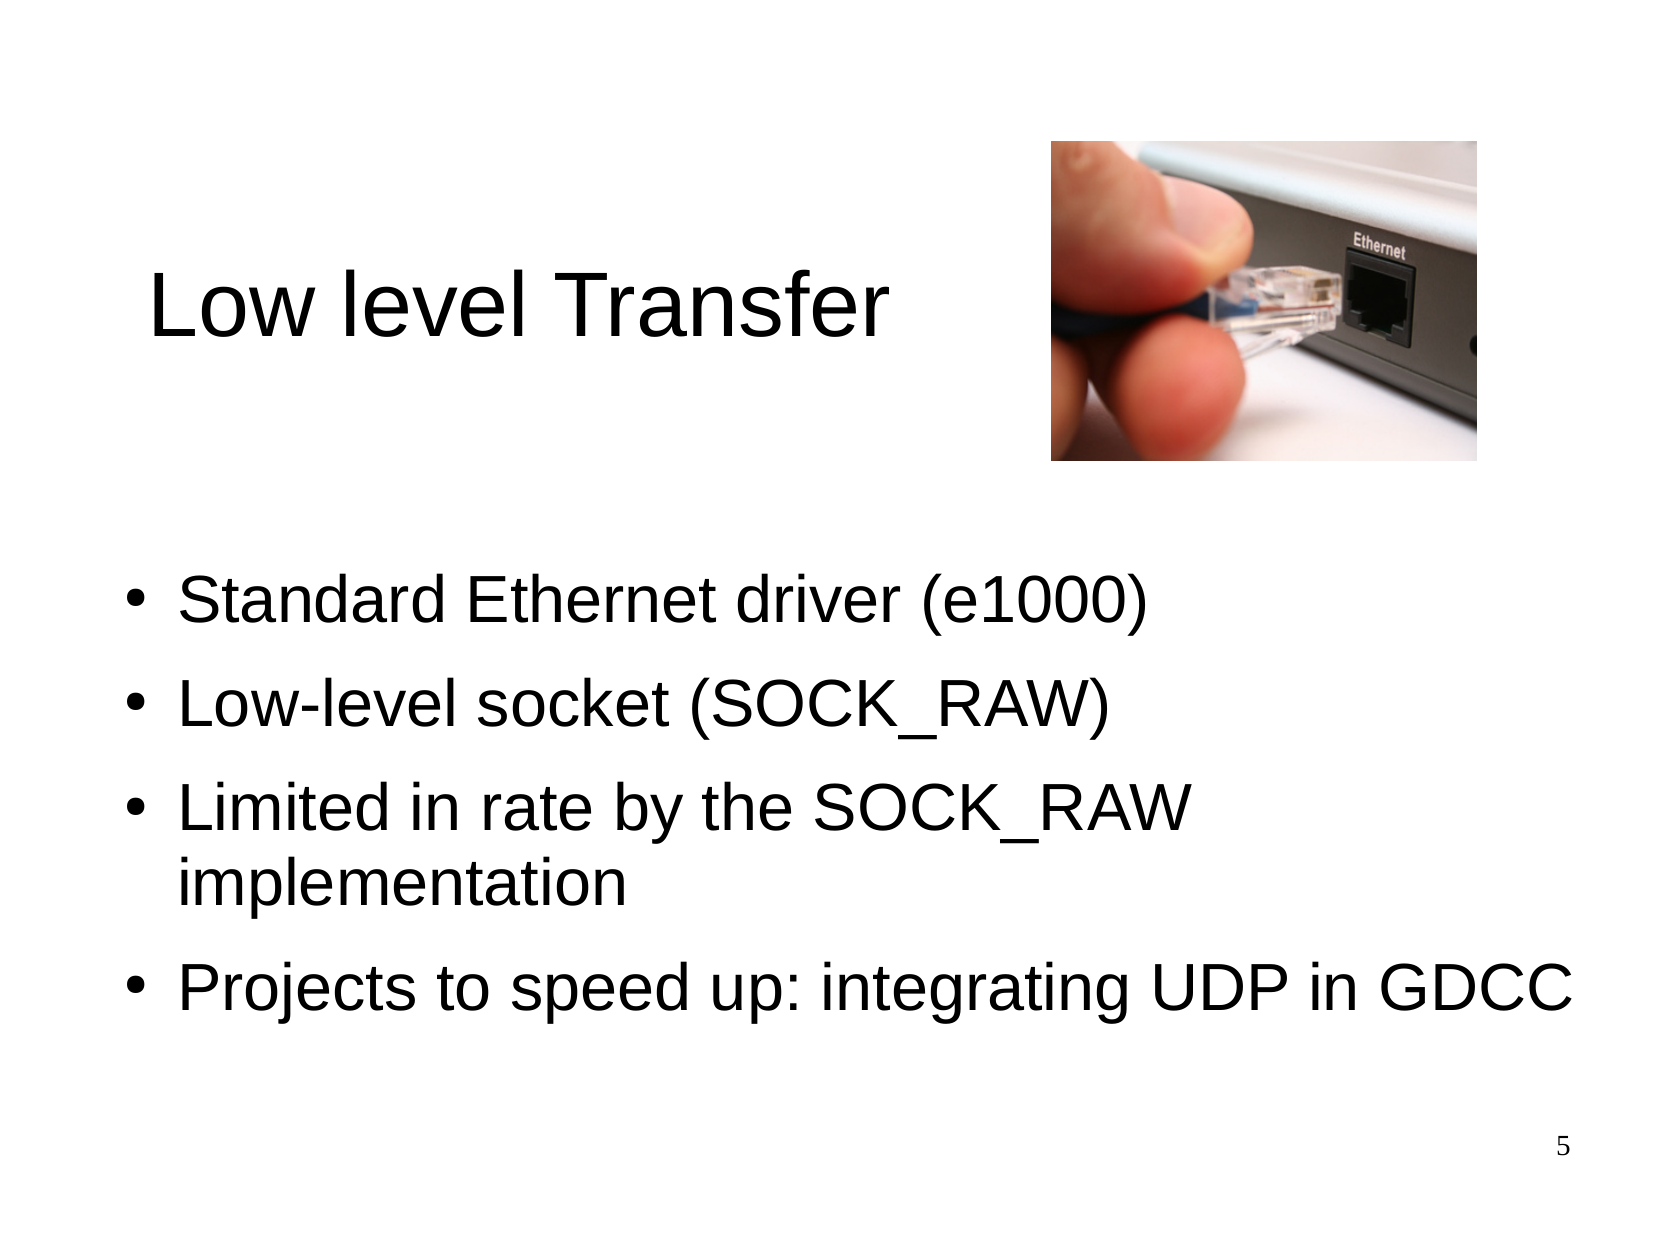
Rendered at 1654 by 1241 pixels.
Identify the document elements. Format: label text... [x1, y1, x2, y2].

title Low level Transfer [118, 200, 922, 408]
list Standard Ethernet driver (e1000) Low-level socket (SOCK_RAW) Limited in rate by the SOCK_RAW implementation Projects to speed up: integrating UDP in GDCC [106, 561, 1595, 1099]
picture [1051, 141, 1477, 461]
